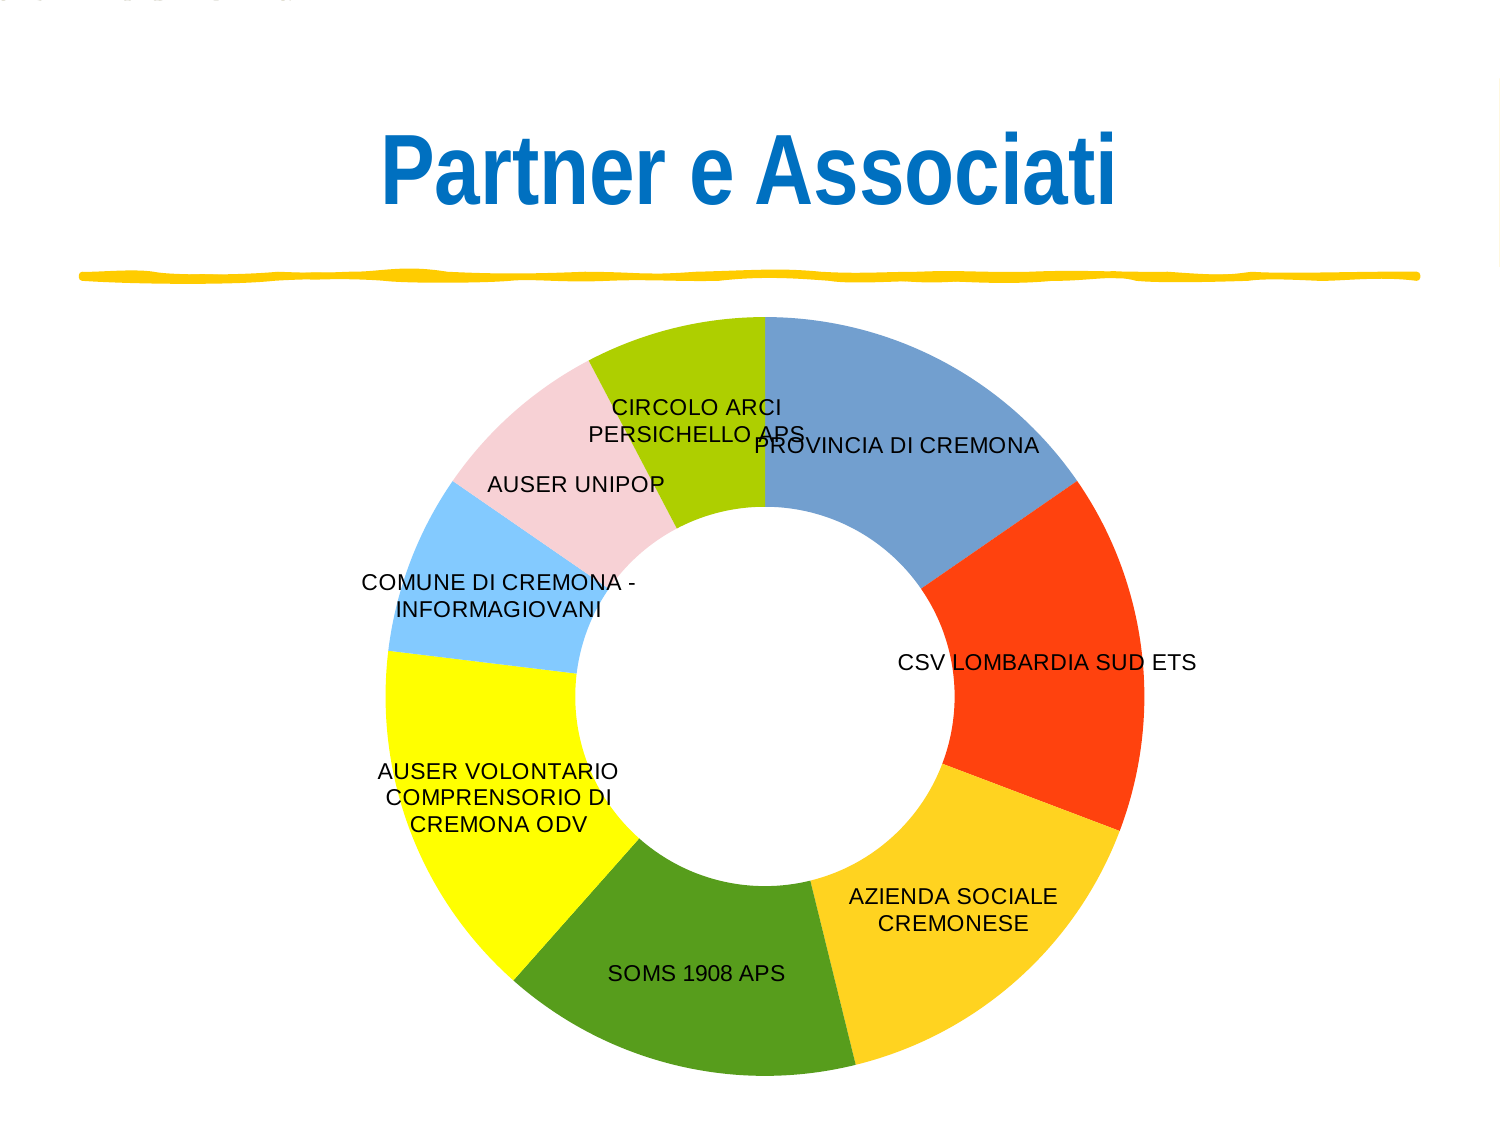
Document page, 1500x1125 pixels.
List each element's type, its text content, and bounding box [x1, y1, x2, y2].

text_box [0, 0, 1499, 1125]
title Partner e Associati [103, 59, 1397, 277]
chart [96, 295, 1443, 1092]
